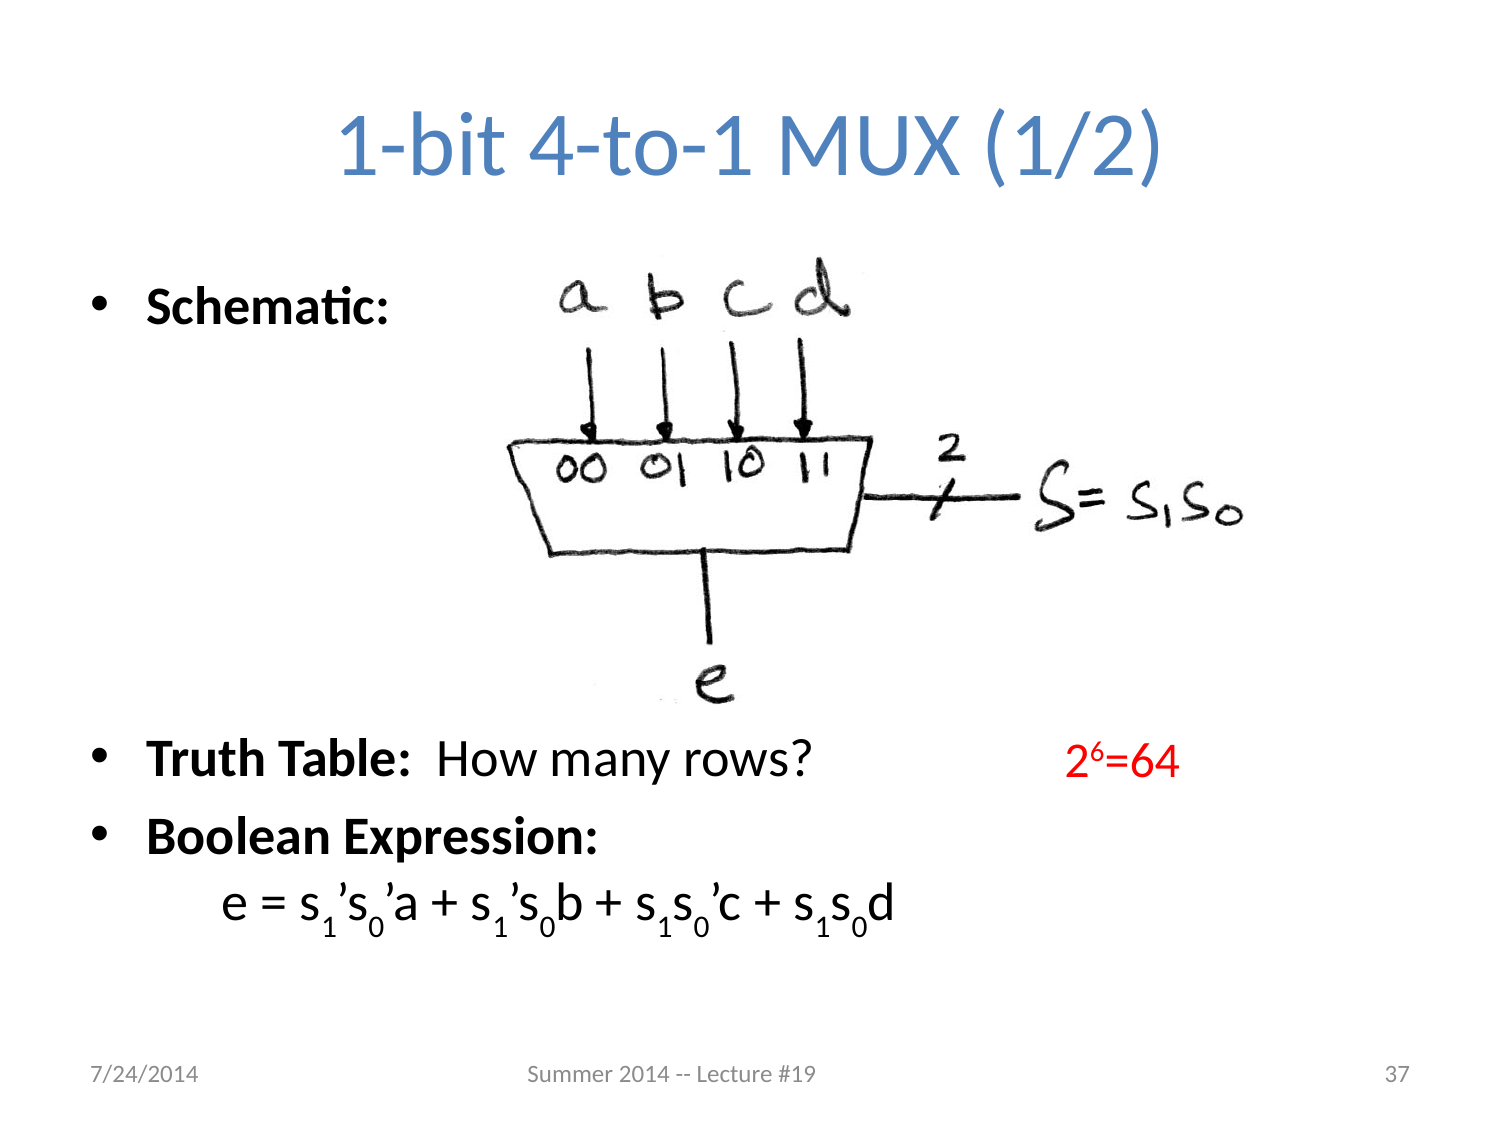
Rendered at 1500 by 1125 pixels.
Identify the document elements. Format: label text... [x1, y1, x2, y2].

picture [505, 255, 1246, 706]
slide_number <number> [1074, 1042, 1425, 1103]
list Schematic: Truth Table: How many rows? Boolean Expression: e = s1’s0’a + s1’s0b + s1s0’c + s1s0d [75, 262, 1425, 1073]
footer Summer 2014 -- Lecture #19 [512, 1042, 988, 1103]
slide_number 7/24/2014 [75, 1042, 425, 1103]
text_box 26=64 [1049, 720, 1195, 795]
title 1-bit 4-to-1 MUX (1/2) [75, 45, 1425, 233]
